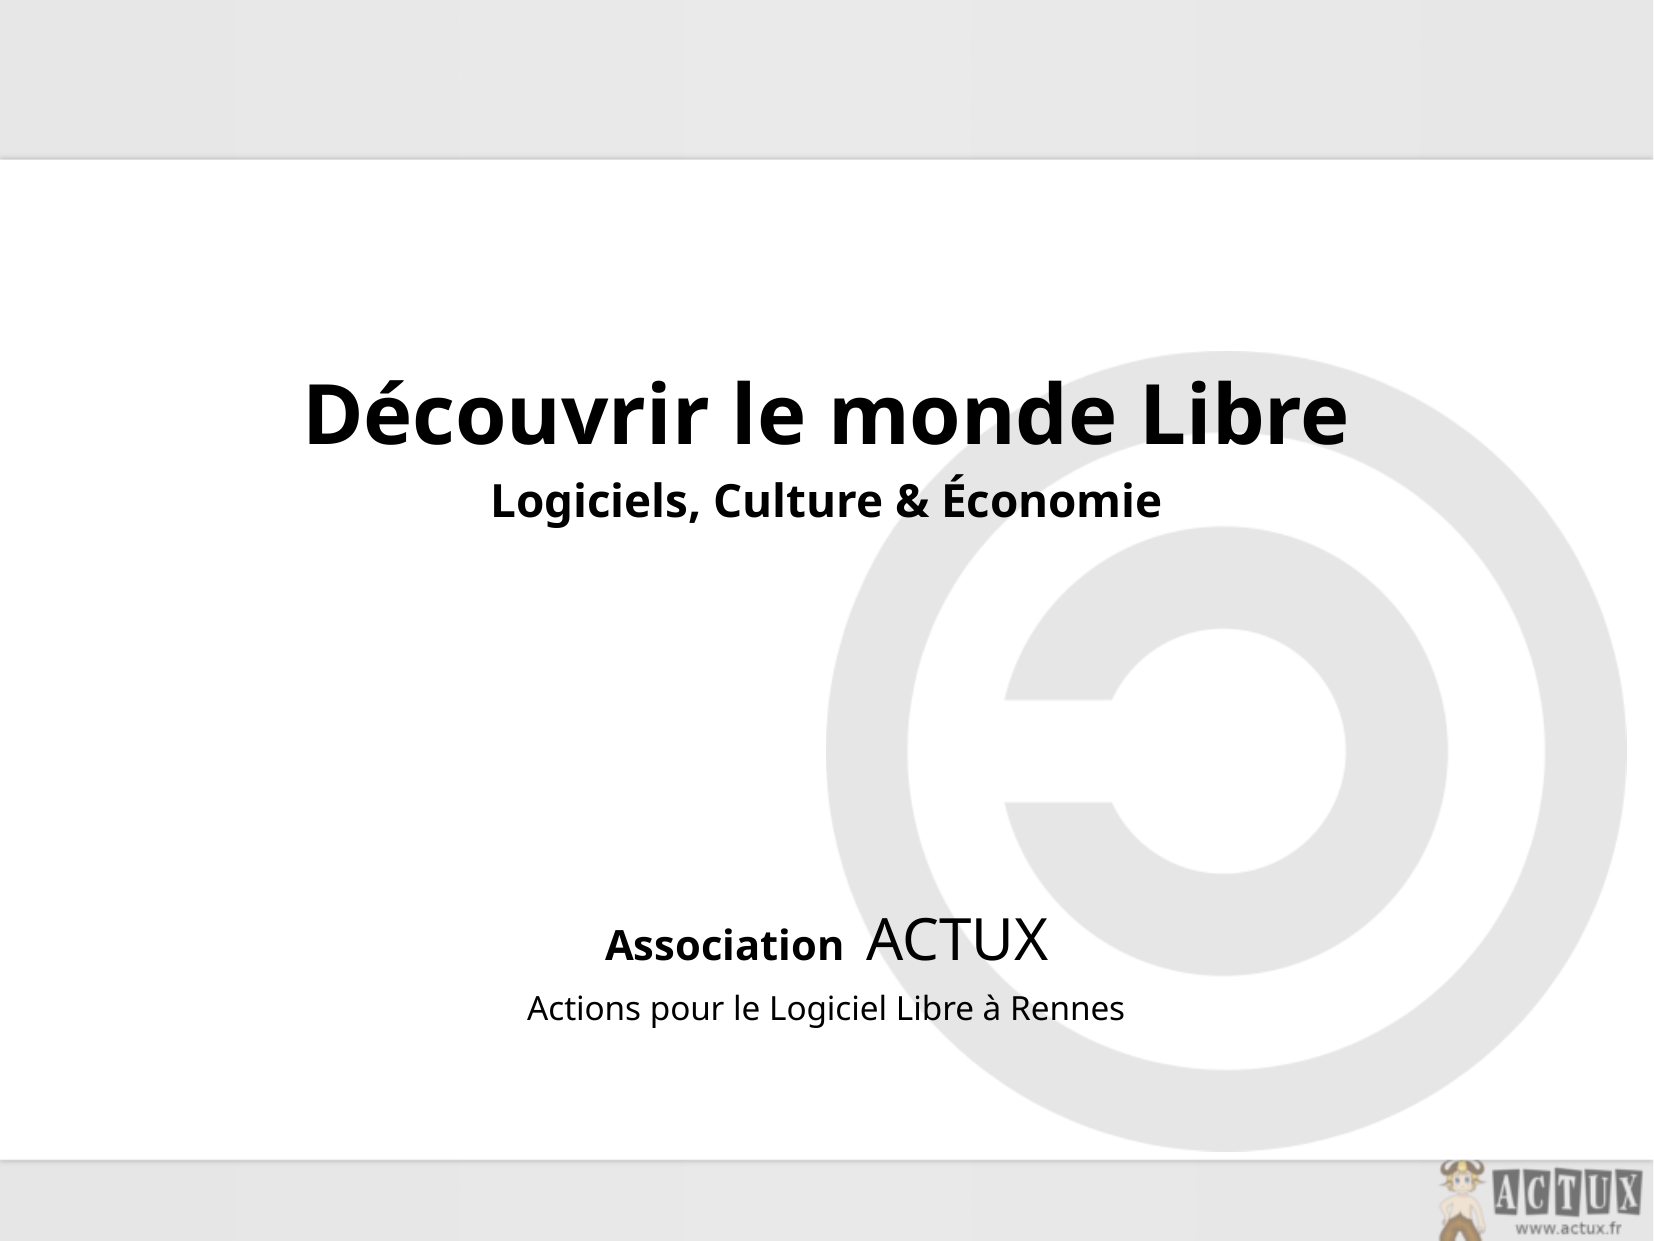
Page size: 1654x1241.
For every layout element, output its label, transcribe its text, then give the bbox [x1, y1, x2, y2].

subtitle Découvrir le monde Libre Logiciels, Culture & Économie Association ACTUX Actions pour le Logiciel Libre à Rennes [82, 354, 1571, 1123]
picture [0, 0, 1654, 1241]
